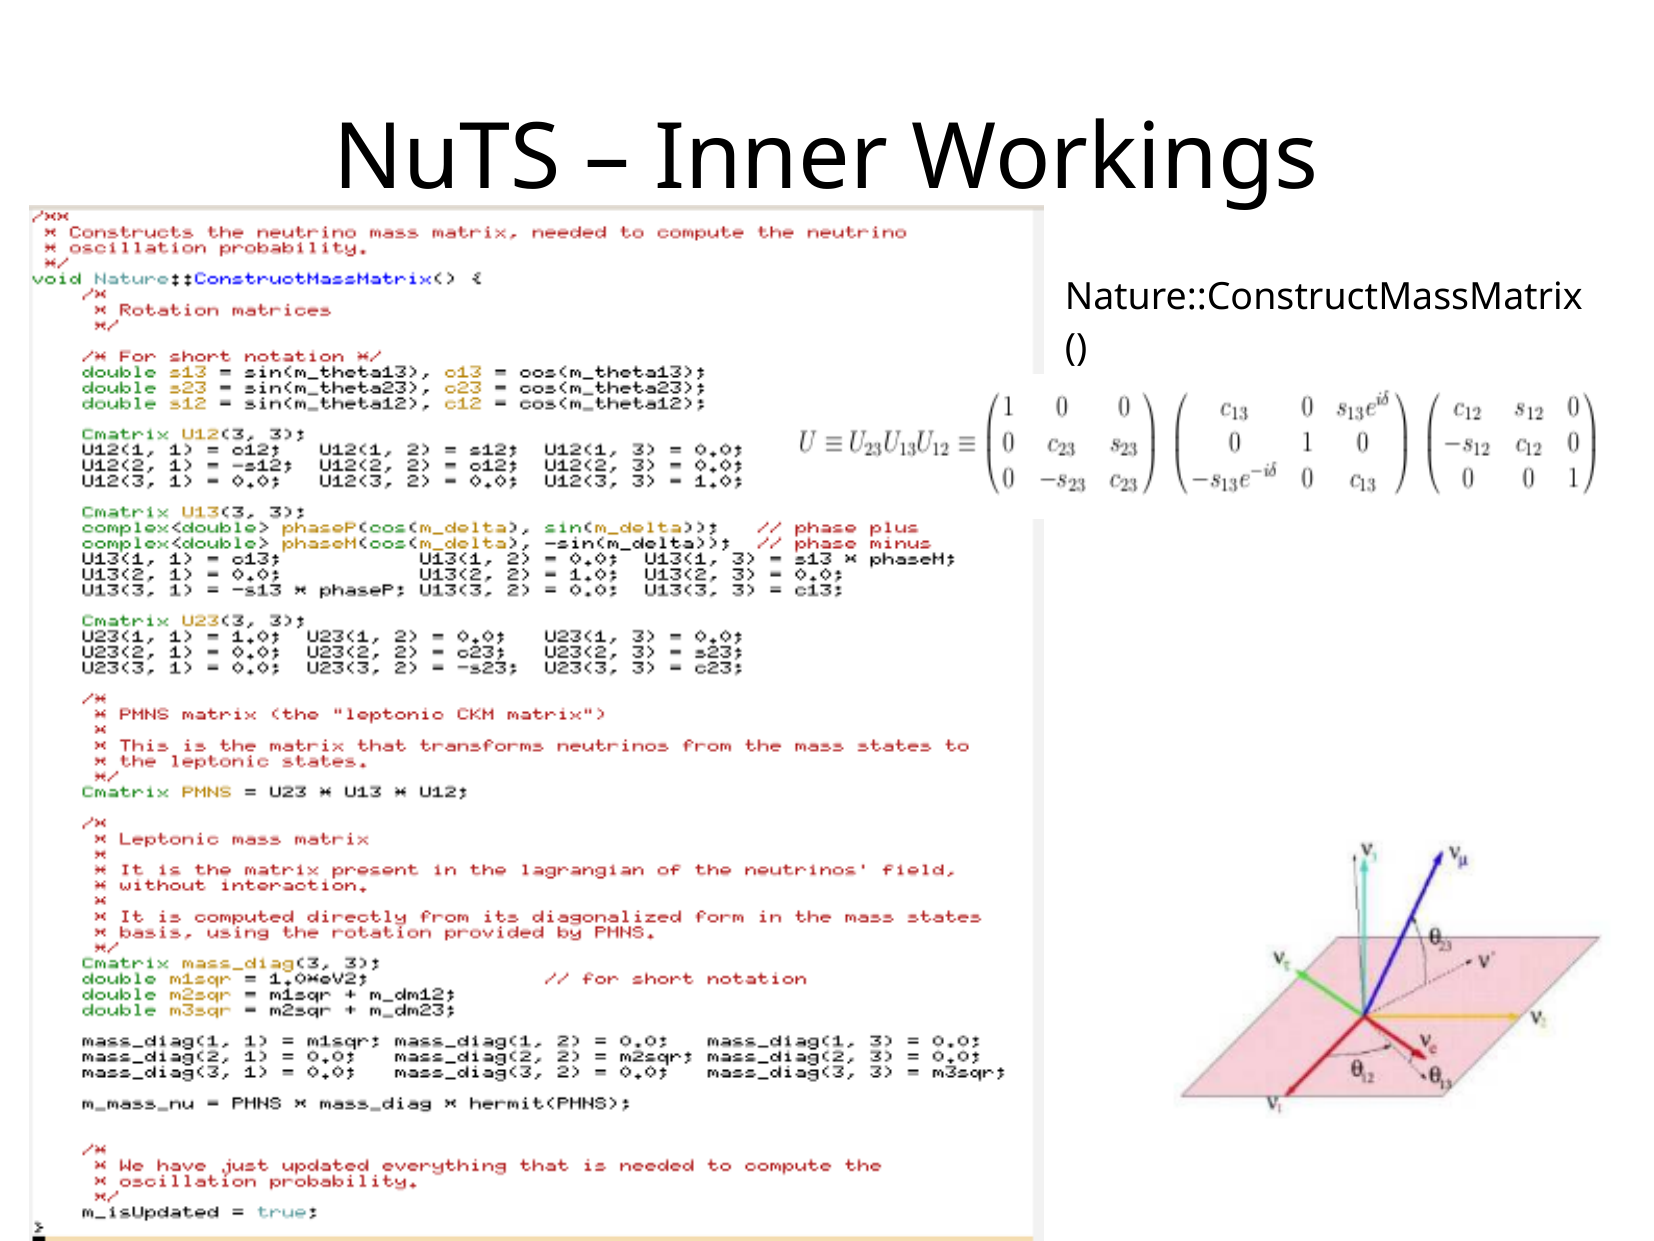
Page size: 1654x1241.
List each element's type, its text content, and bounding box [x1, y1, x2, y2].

text_box Nature::ConstructMassMatrix() [1050, 262, 1605, 361]
title NuTS – Inner Workings [82, 56, 1571, 250]
picture [1162, 822, 1619, 1126]
picture [29, 205, 1613, 1241]
